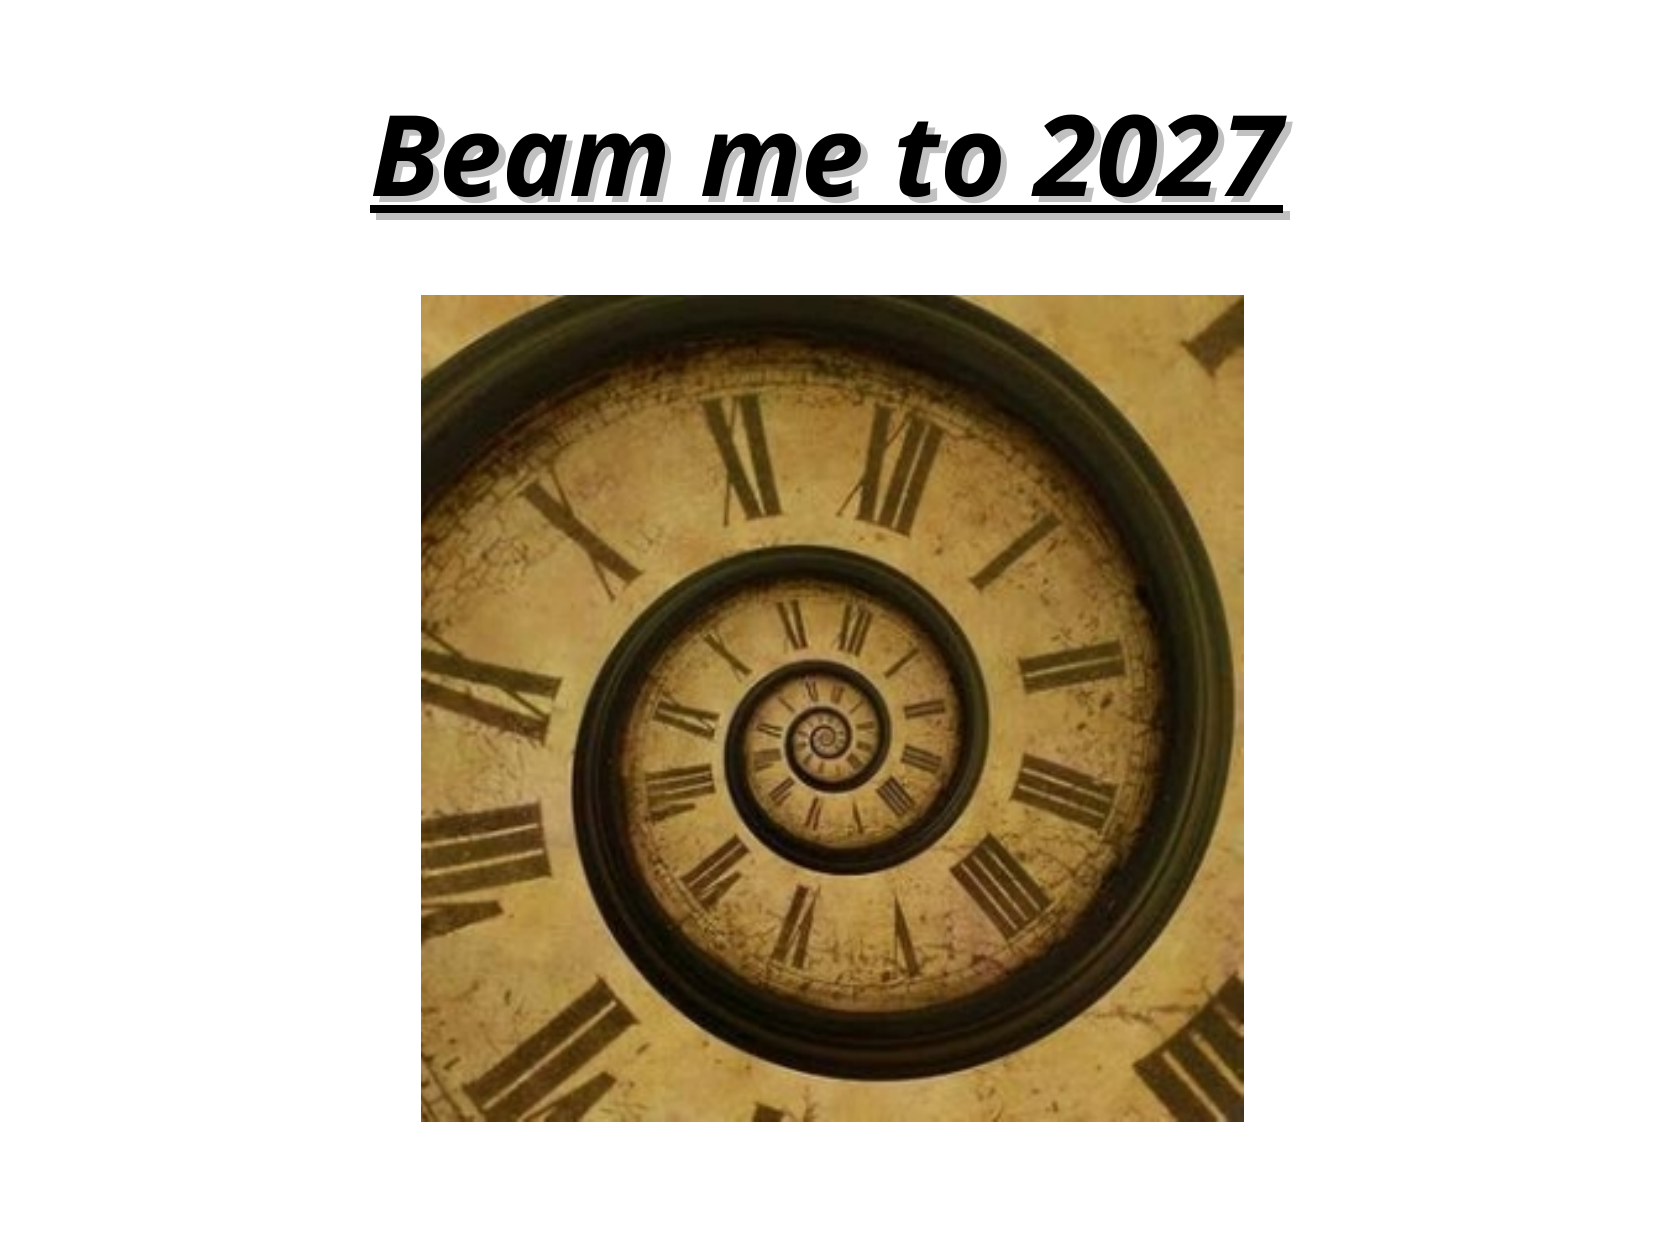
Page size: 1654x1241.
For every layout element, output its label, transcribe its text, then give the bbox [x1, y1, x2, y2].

picture [421, 295, 1244, 1123]
title Beam me to 2027 [82, 49, 1571, 257]
